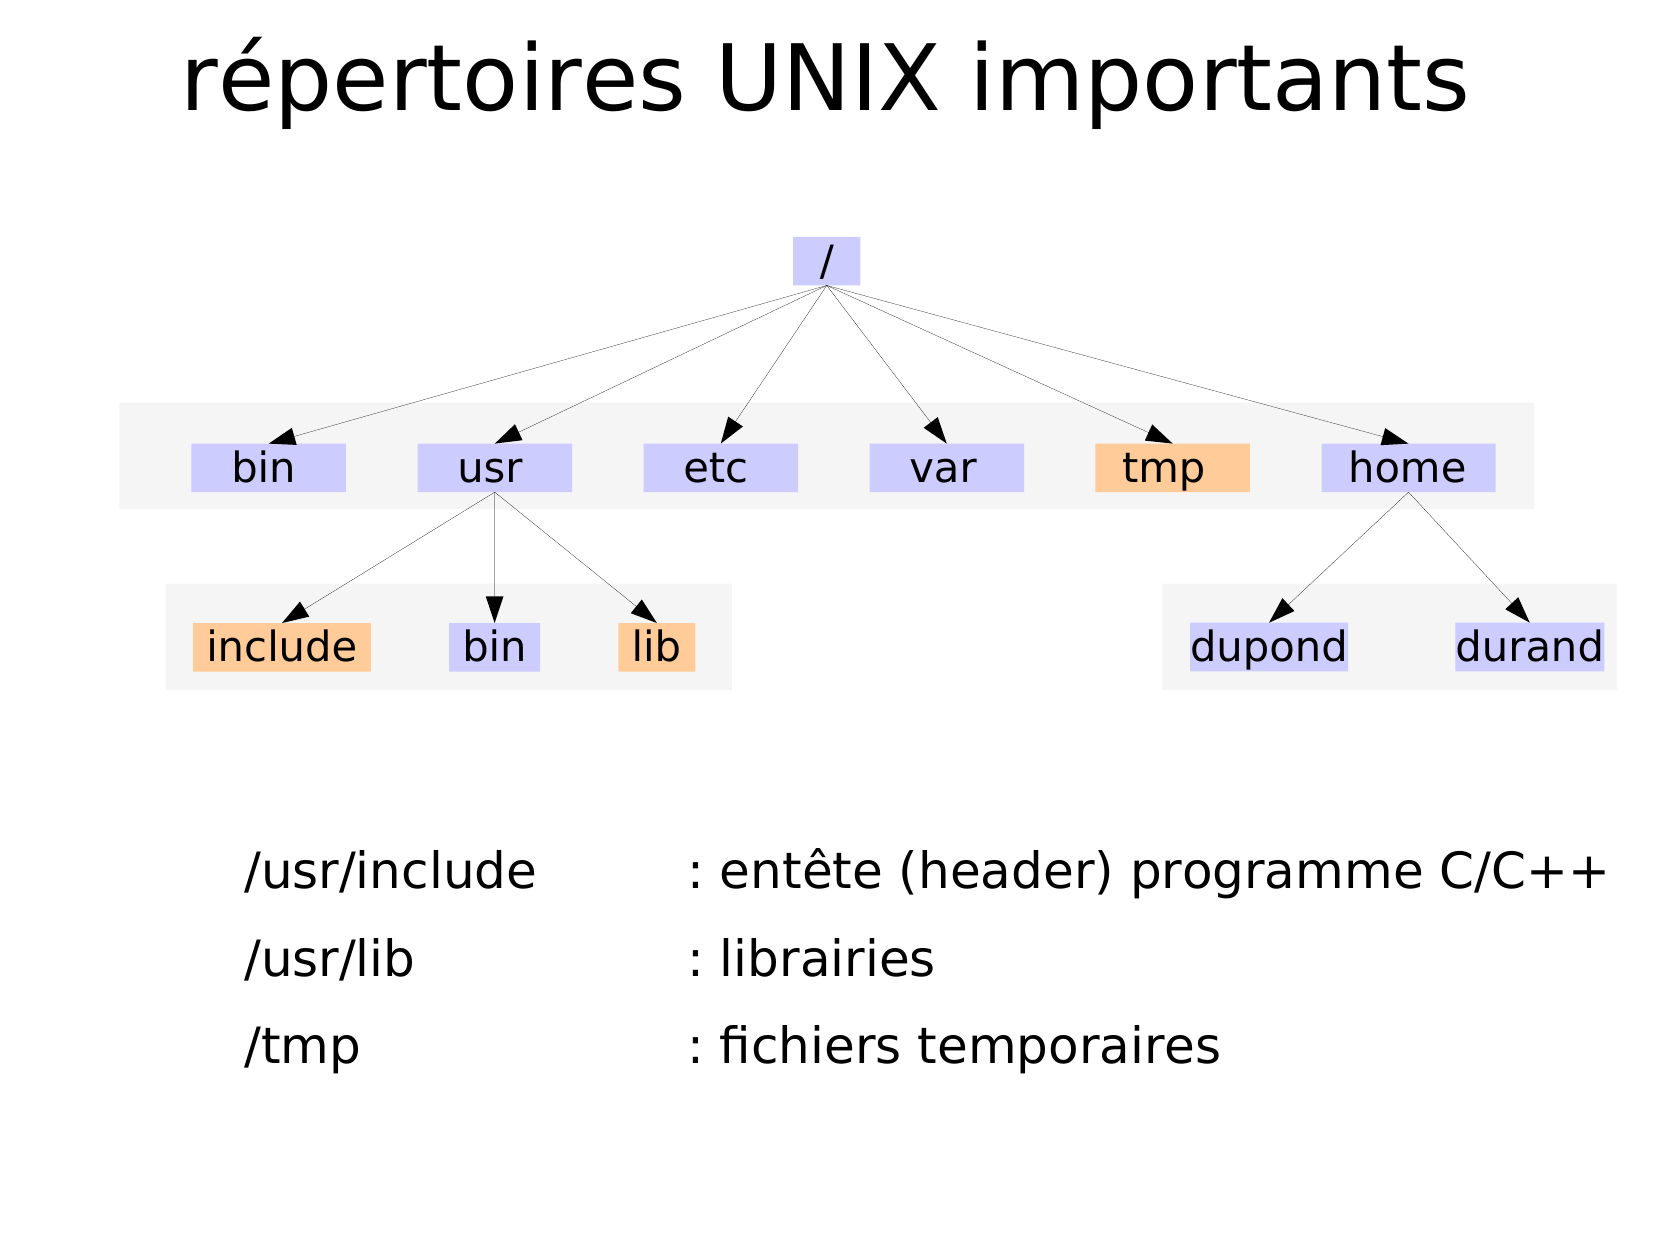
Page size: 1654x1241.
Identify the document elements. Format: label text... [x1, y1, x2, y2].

text_box usr [417, 443, 573, 493]
text_box [498, 402, 1406, 510]
text_box include [193, 623, 371, 672]
text_box home [1321, 443, 1496, 493]
text_box dupond [1190, 622, 1349, 672]
text_box etc [643, 443, 799, 493]
text_box [119, 402, 579, 510]
text_box durand [1455, 622, 1605, 672]
text_box [165, 583, 732, 690]
title répertoires UNIX importants [136, 17, 1518, 140]
text_box tmp [1095, 443, 1250, 493]
text_box var [869, 443, 1025, 493]
text_box [495, 494, 515, 510]
text_box bin [191, 443, 346, 493]
text_box bin [449, 623, 541, 672]
text_box /usr/include : entête (header) programme C/C++ /usr/lib : librairies /tmp : fichiers temporaires [244, 842, 1612, 1076]
text_box [1162, 583, 1617, 690]
text_box lib [618, 623, 696, 672]
text_box / [793, 236, 861, 286]
text_box [1260, 402, 1535, 510]
text_box [468, 494, 494, 510]
text_box [1391, 493, 1424, 510]
